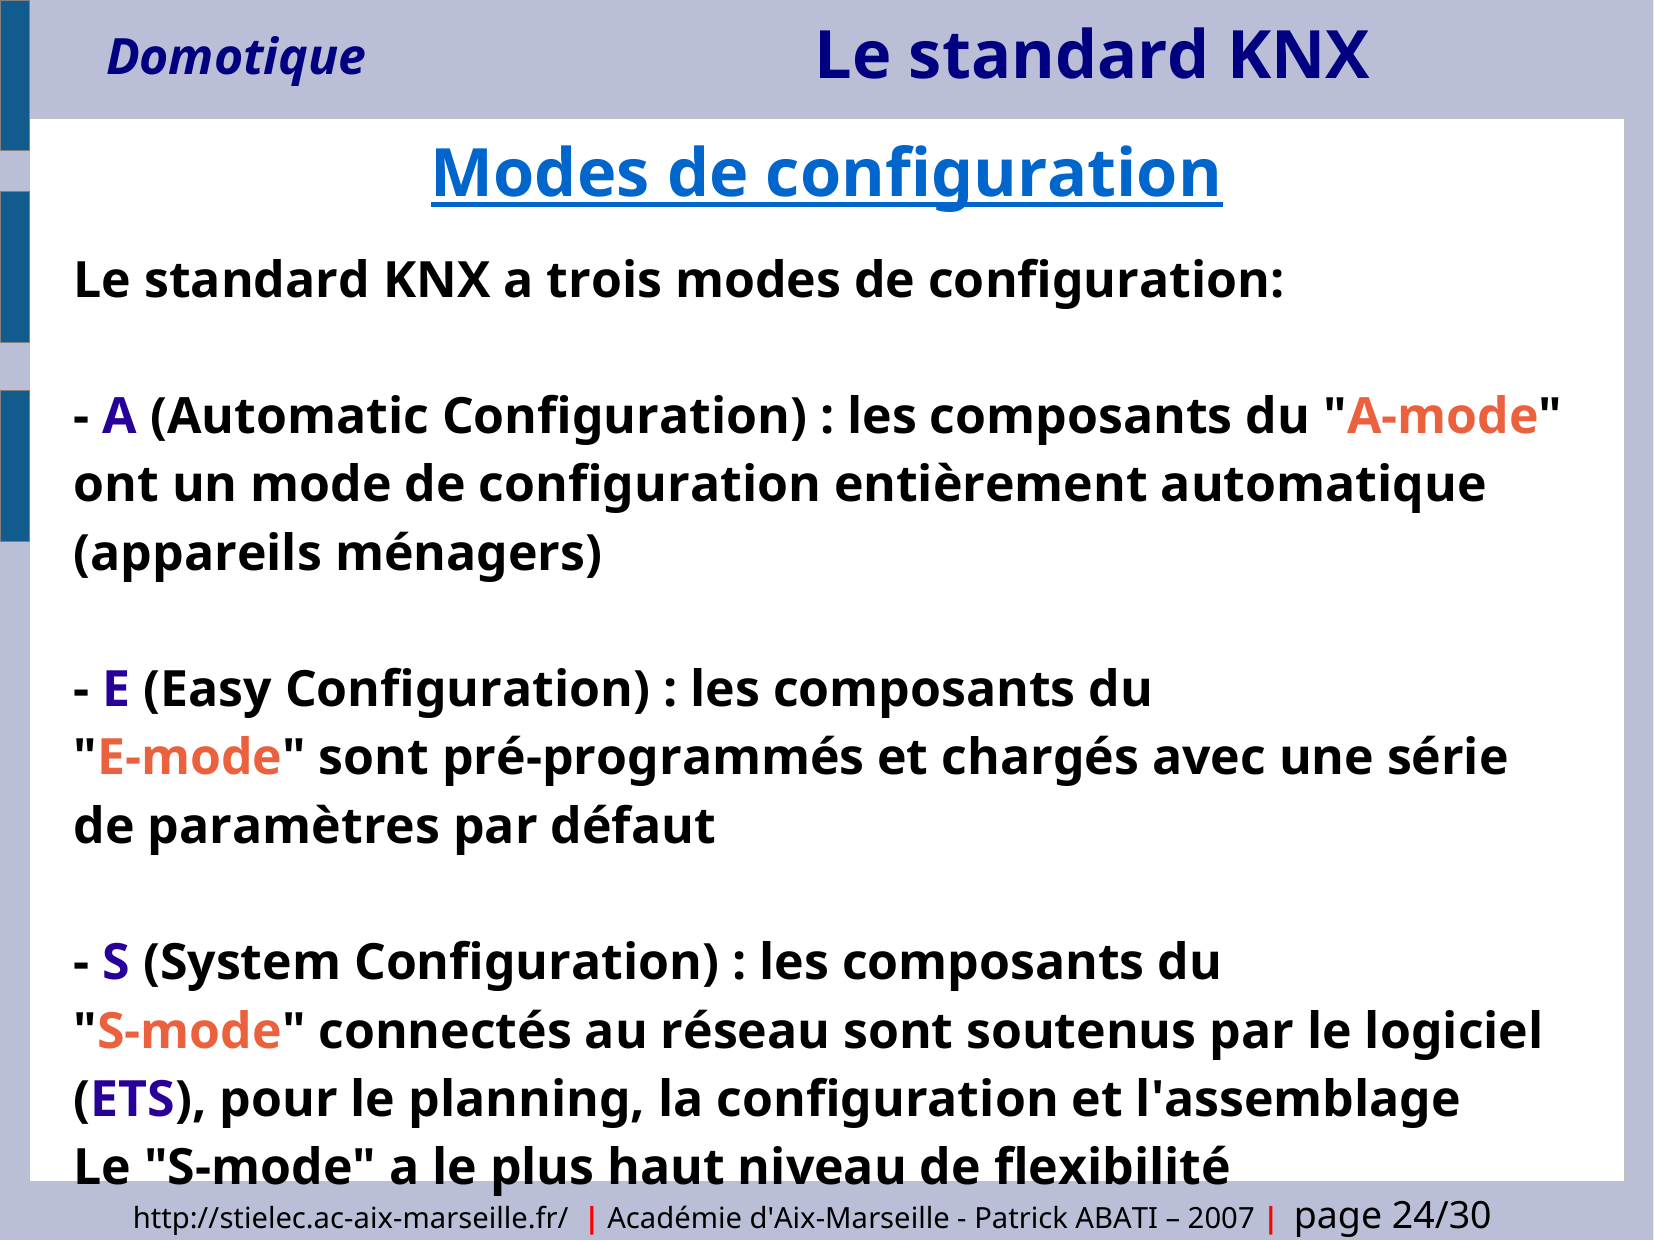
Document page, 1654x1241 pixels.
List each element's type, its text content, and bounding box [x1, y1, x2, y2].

text_box Le standard KNX a trois modes de configuration: - A (Automatic Configuration) : les composants du "A-mode" ont un mode de configuration entièrement automatique (appareils ménagers) - E (Easy Configuration) : les composants du "E-mode" sont pré-programmés et chargés avec une série de paramètres par défaut - S (System Configuration) : les composants du "S-mode" connectés au réseau sont soutenus par le logiciel (ETS), pour le planning, la configuration et l'assemblage Le "S-mode" a le plus haut niveau de flexibilité [59, 236, 1595, 1156]
text_box Modes de configuration [29, 118, 1625, 214]
